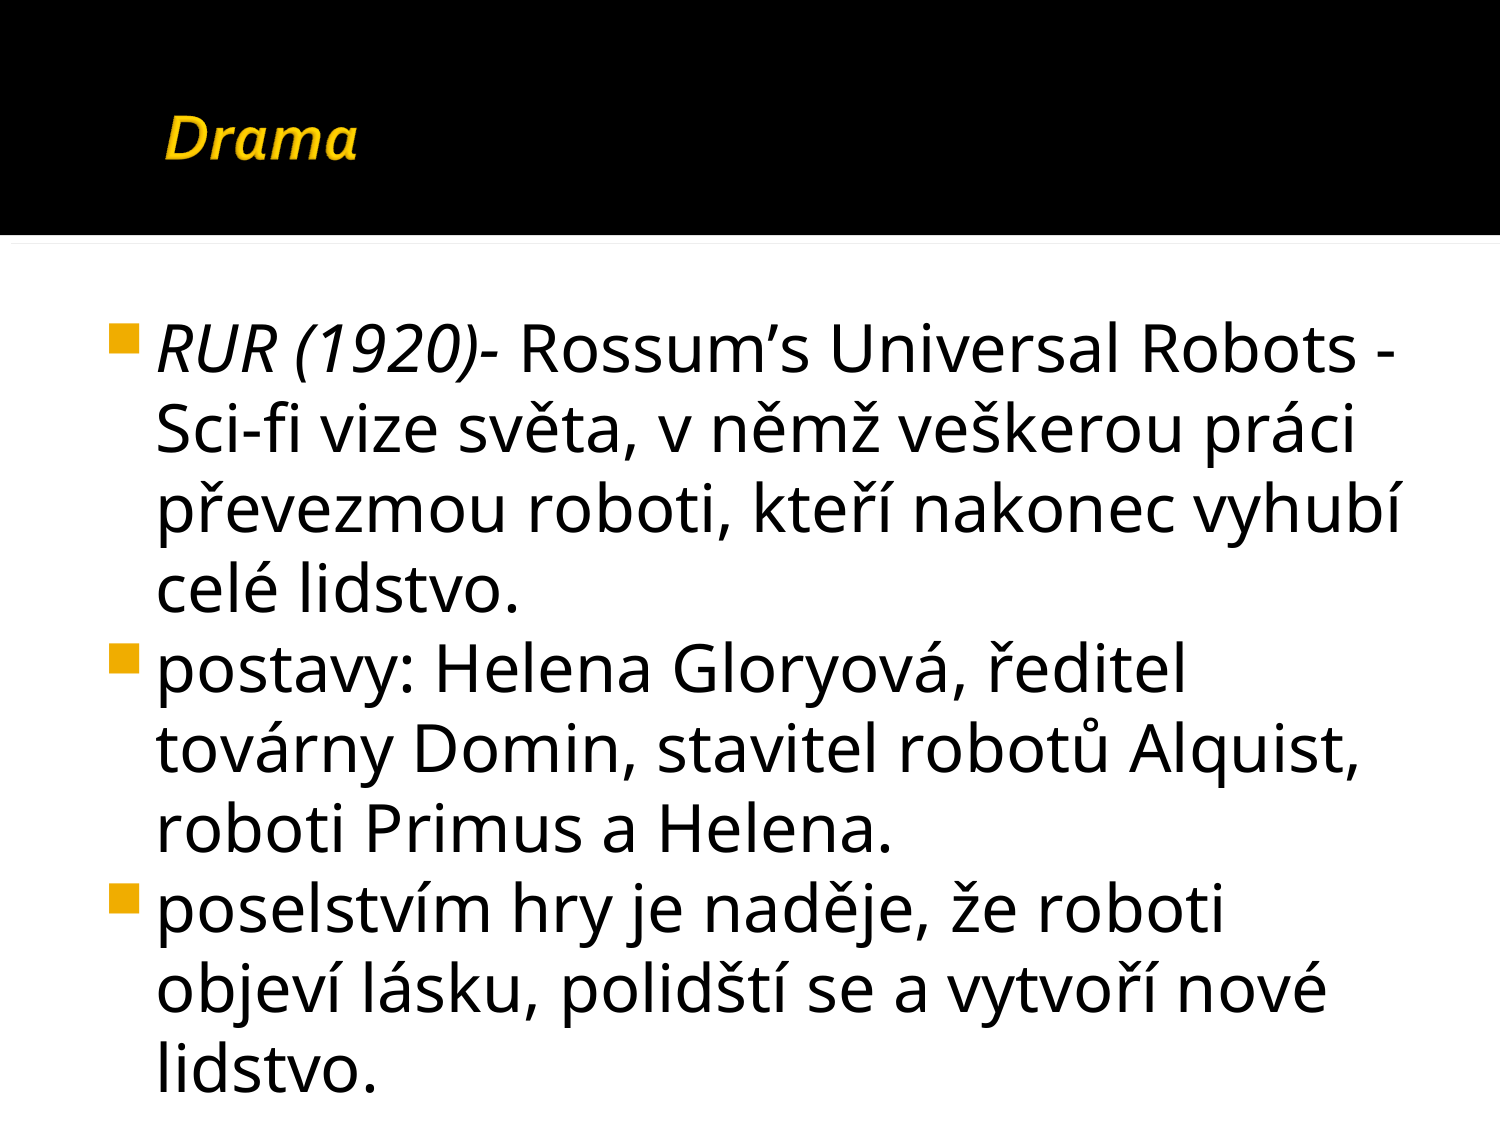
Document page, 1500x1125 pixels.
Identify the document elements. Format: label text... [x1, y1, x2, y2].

list RUR (1920)- Rossum’s Universal Robots - Sci-fi vize světa, v němž veškerou práci převezmou roboti, kteří nakonec vyhubí celé lidstvo. postavy: Helena Gloryová, ředitel továrny Domin, stavitel robotů Alquist, roboti Primus a Helena. poselstvím hry je naděje, že roboti objeví lásku, polidští se a vytvoří nové lidstvo. [75, 291, 1426, 1114]
text_box [121, 34, 1500, 243]
